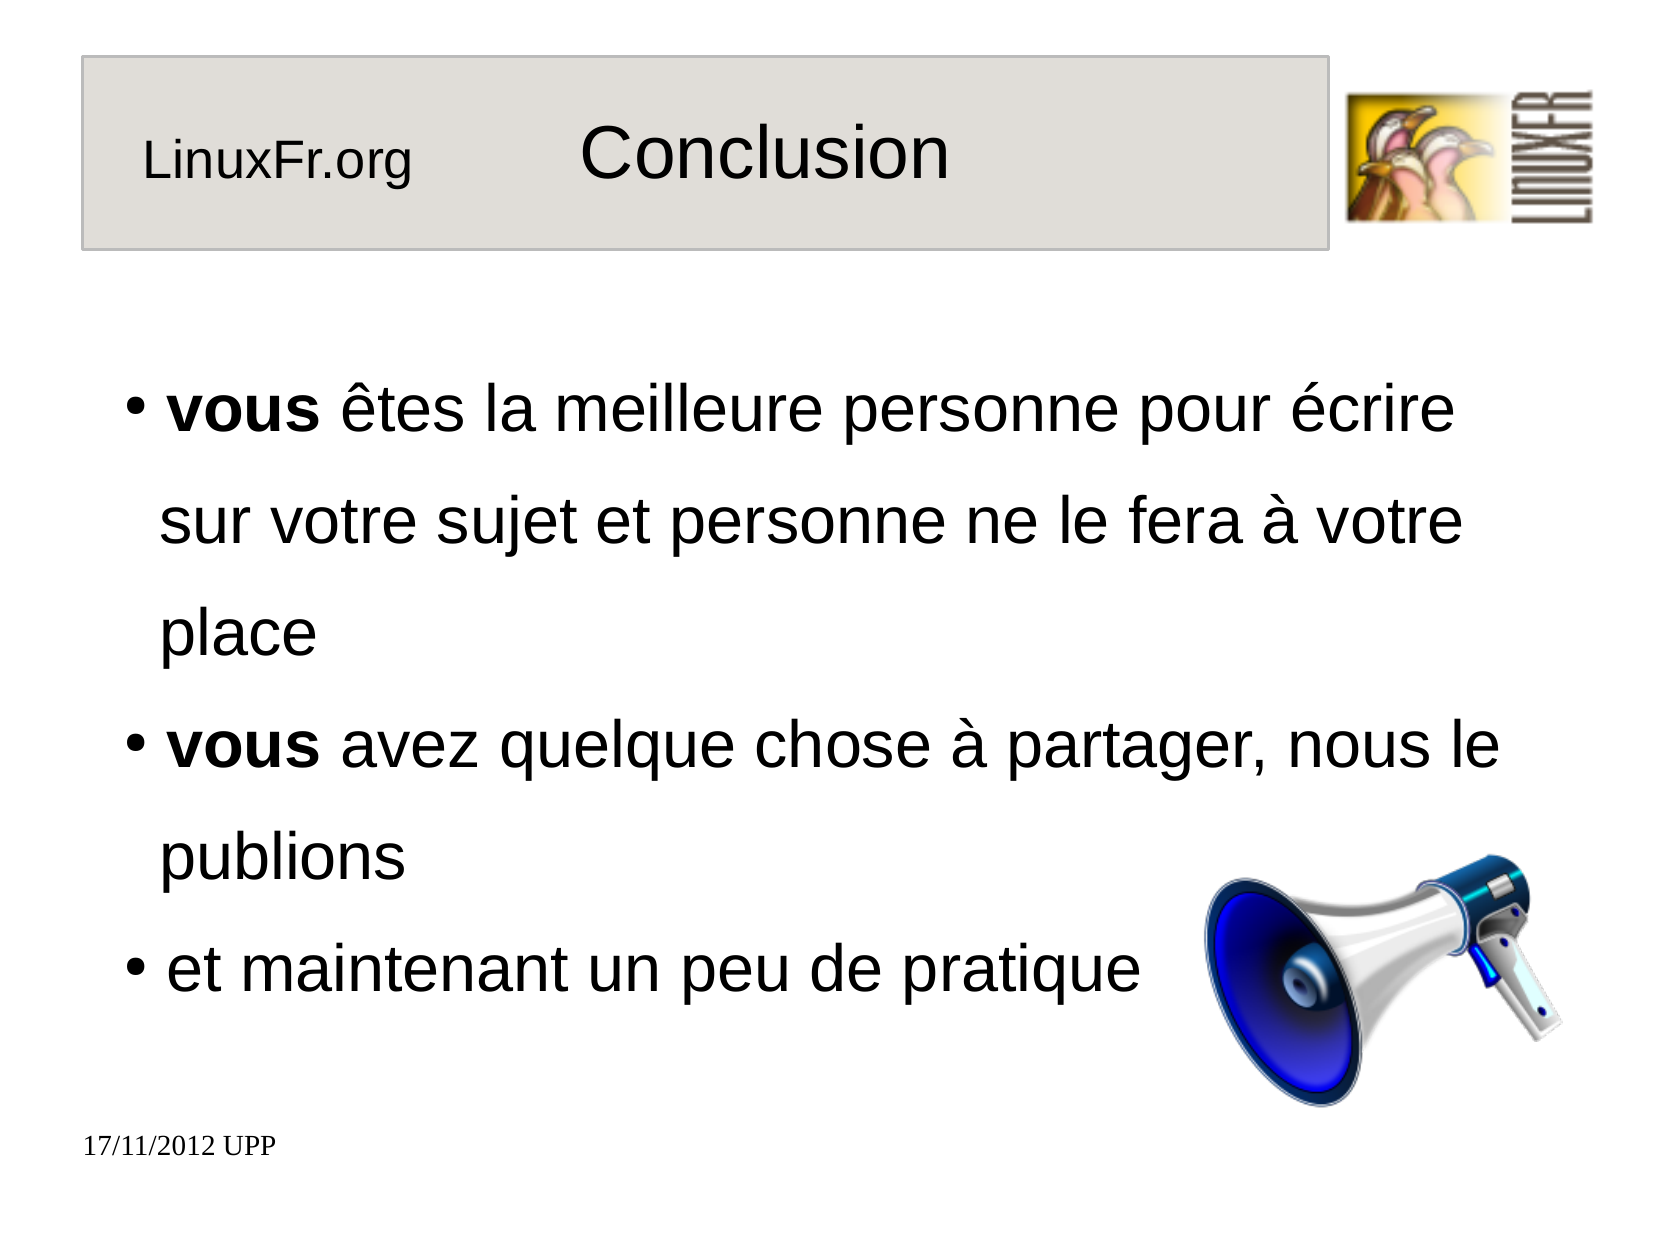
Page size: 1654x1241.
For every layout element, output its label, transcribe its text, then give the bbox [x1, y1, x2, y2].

picture [1341, 88, 1601, 229]
picture [1181, 834, 1572, 1128]
subtitle vous êtes la meilleure personne pour écrire sur votre sujet et personne ne le fera à votre place vous avez quelque chose à partager, nous le publions et maintenant un peu de pratique [88, 235, 1536, 1040]
title LinuxFr.org Conclusion [82, 56, 1329, 250]
